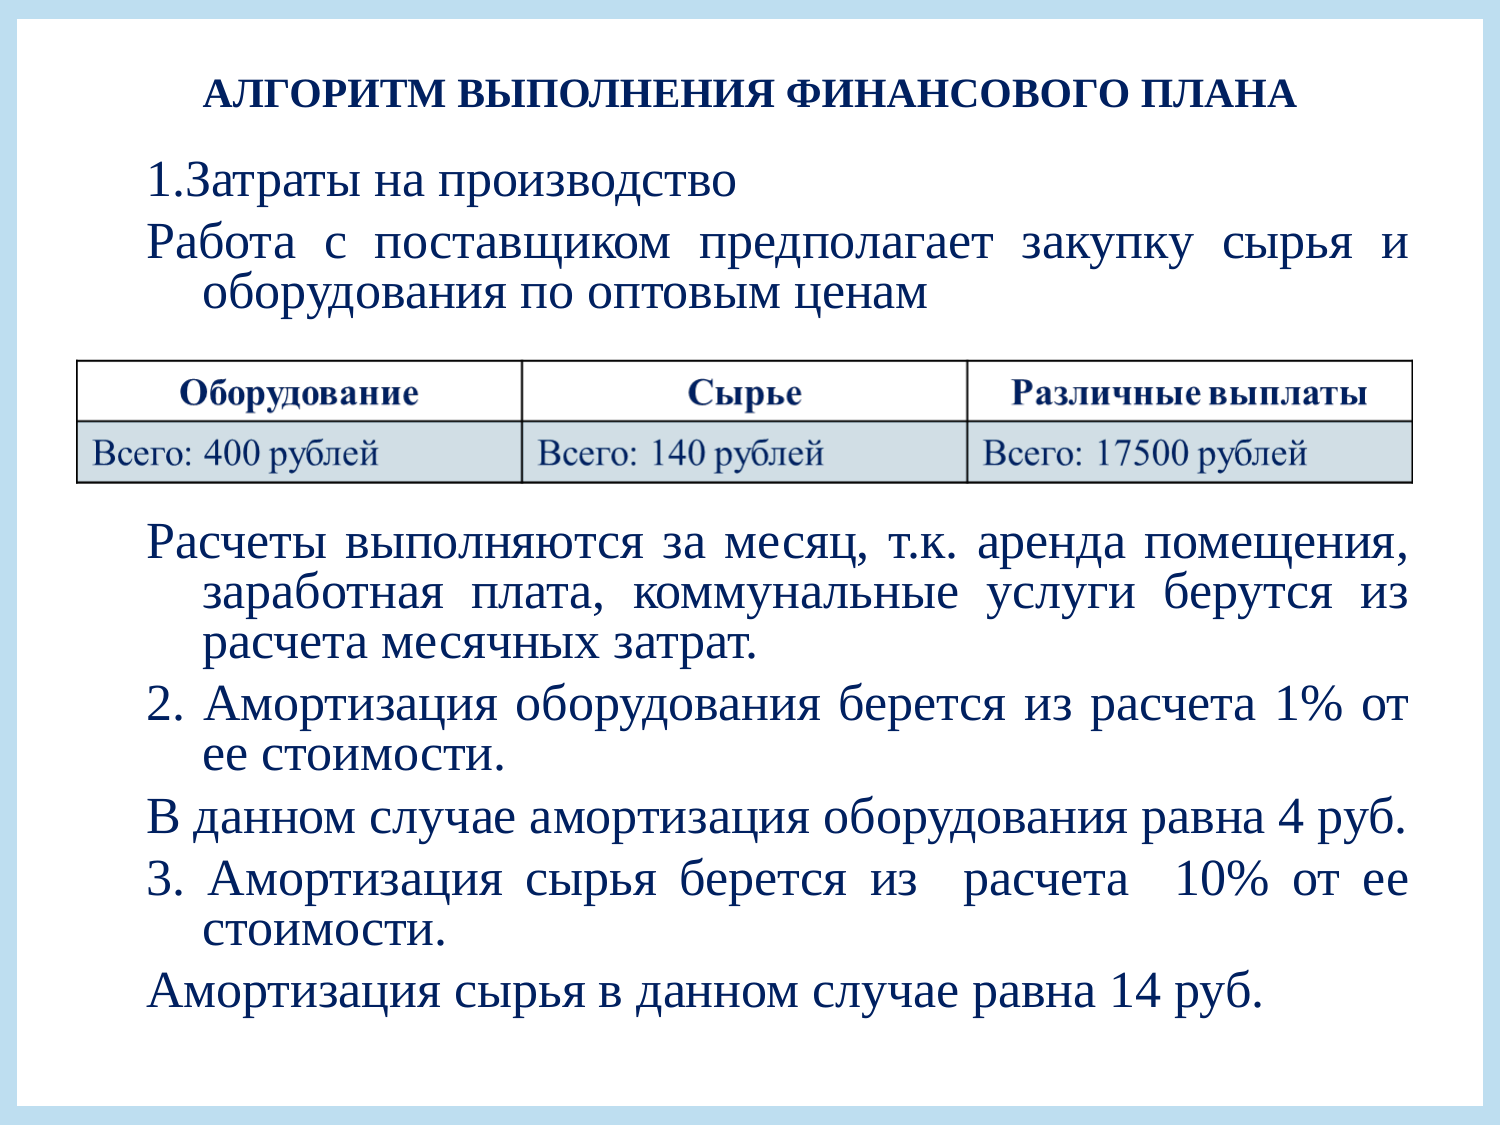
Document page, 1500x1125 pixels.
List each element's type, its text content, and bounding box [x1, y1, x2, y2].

picture [17, 19, 1483, 1106]
list 1.Затраты на производство Работа с поставщиком предполагает закупку сырья и оборудования по оптовым ценам Расчеты выполняются за месяц, т.к. аренда помещения, заработная плата, коммунальные услуги берутся из расчета месячных затрат. 2. Амортизация оборудования берется из расчета 1% от ее стоимости. В данном случае амортизация оборудования равна 4 руб. 3. Амортизация сырья берется из расчета 10% от ее стоимости. Амортизация сырья в данном случае равна 14 руб. [75, 149, 1426, 1083]
title АЛГОРИТМ ВЫПОЛНЕНИЯ ФИНАНСОВОГО ПЛАНА [75, 45, 1426, 138]
